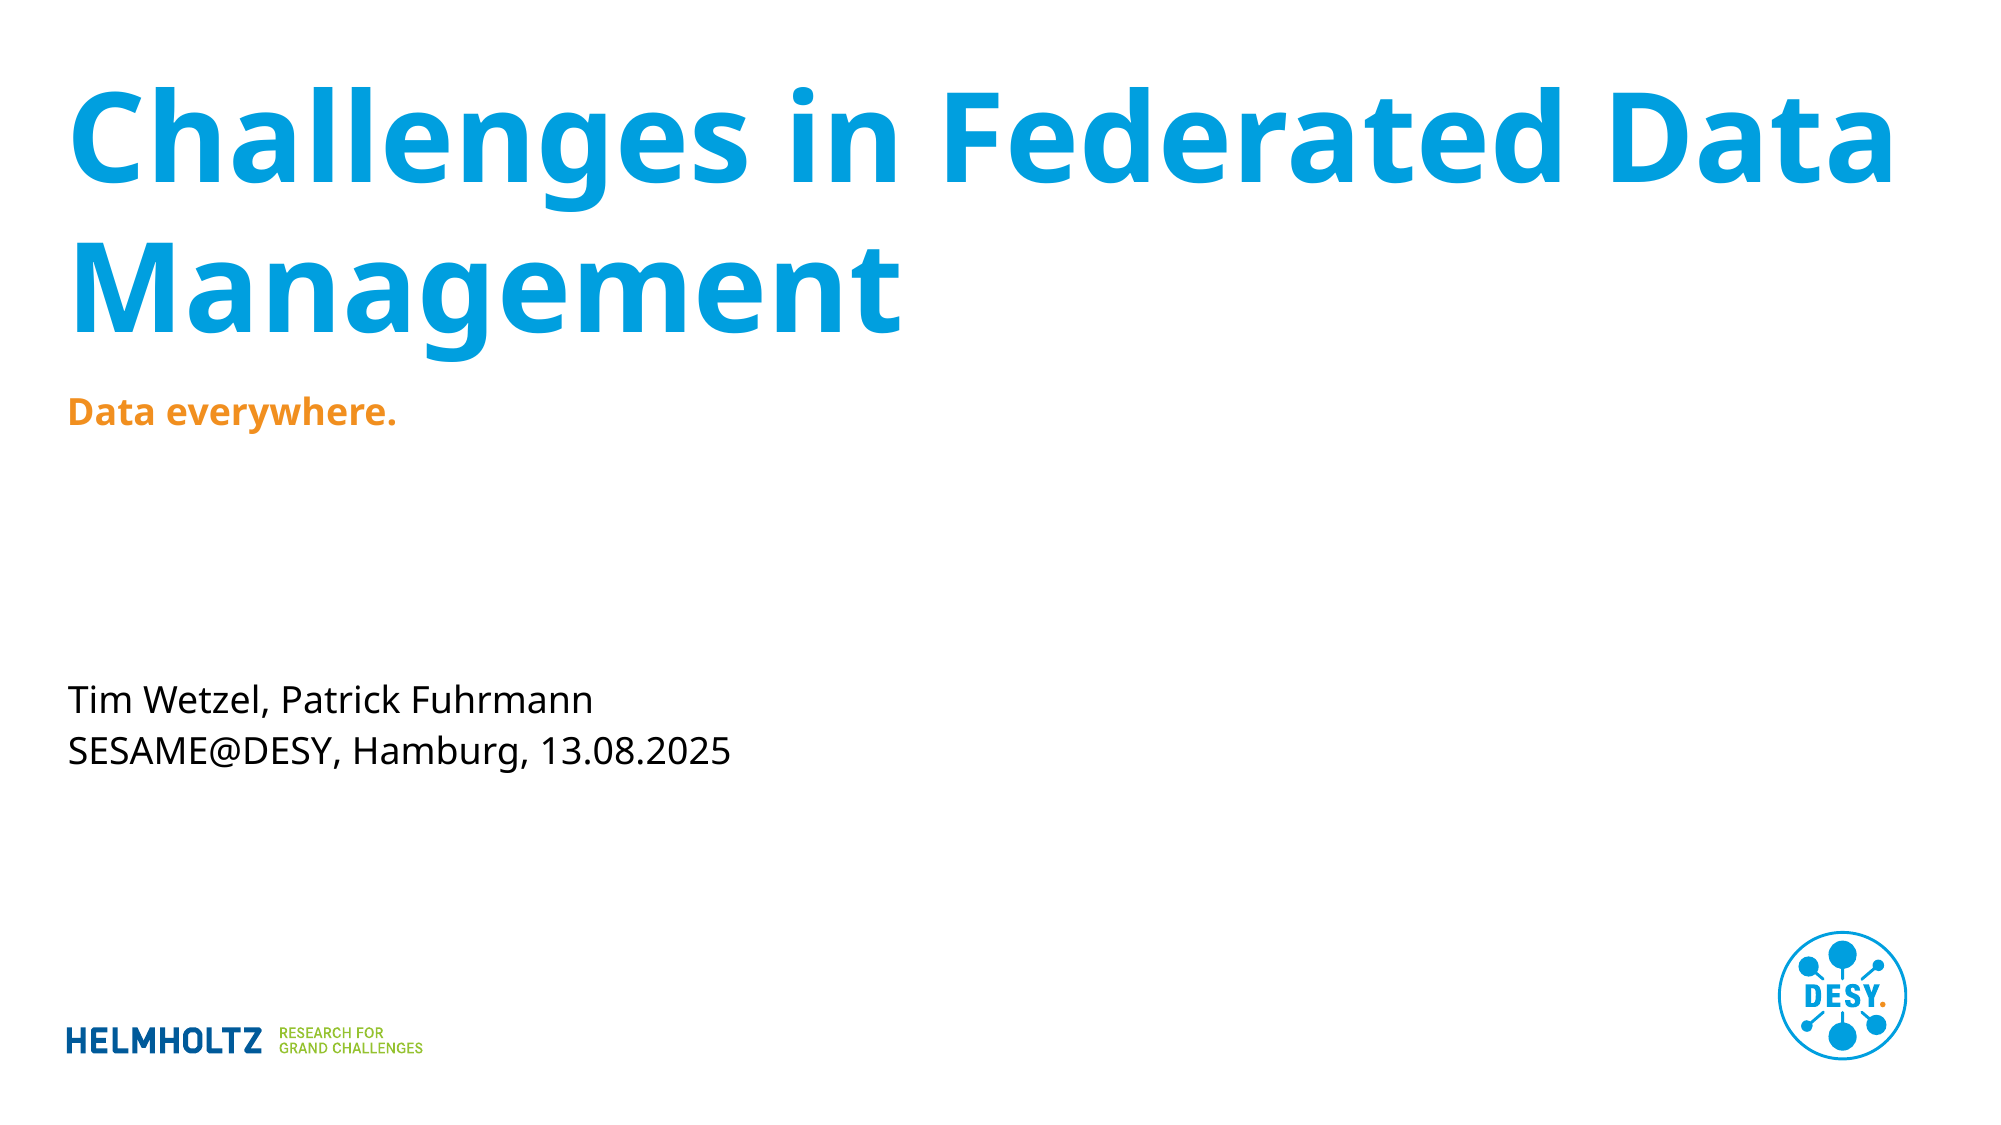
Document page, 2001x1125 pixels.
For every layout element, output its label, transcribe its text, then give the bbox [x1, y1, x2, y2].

subtitle Data everywhere. [66, 383, 1933, 634]
title Challenges in Federated Data Management [66, 57, 1933, 362]
list Tim Wetzel, Patrick Fuhrmann SESAME@DESY, Hamburg, 13.08.2025 [67, 672, 1933, 787]
